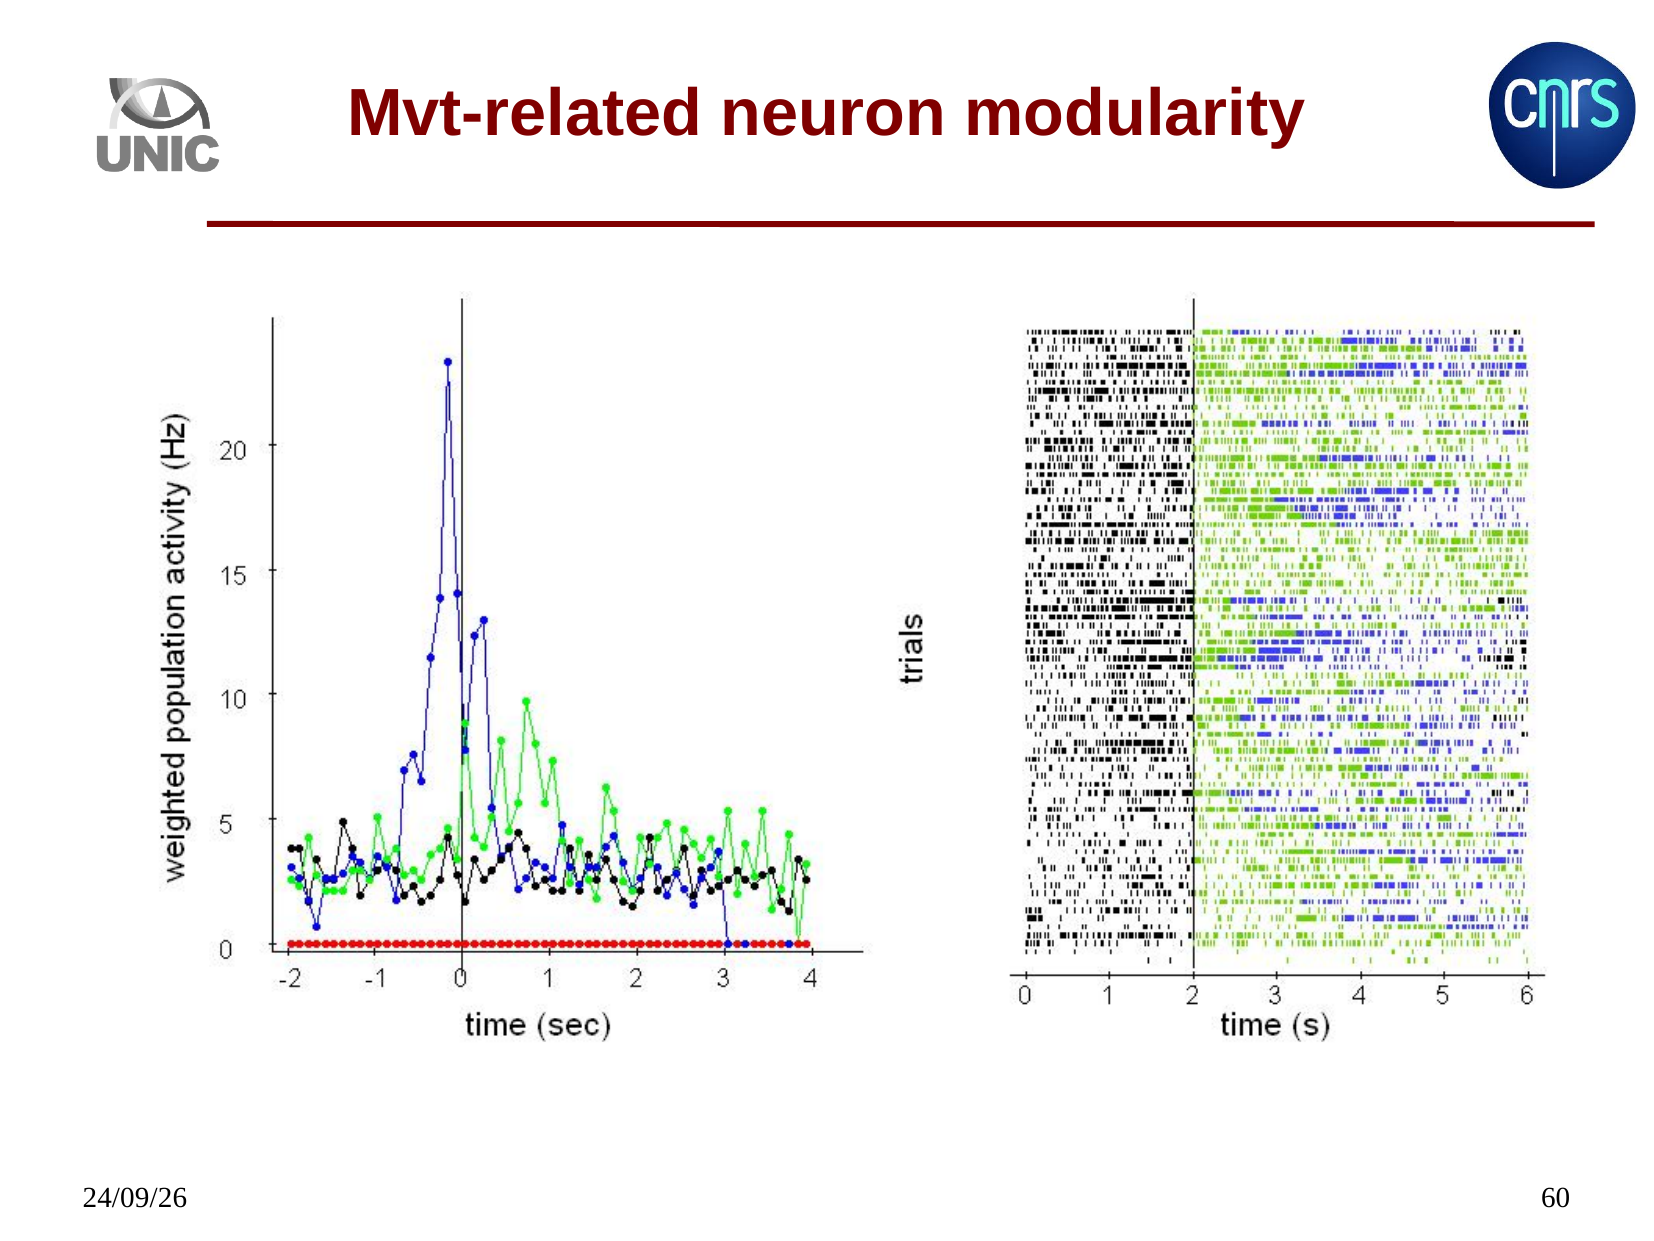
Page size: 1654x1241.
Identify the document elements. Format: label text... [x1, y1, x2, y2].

picture [1571, 41, 1636, 189]
text_box <numéro> [1185, 1180, 1571, 1215]
text_box 13/02/12 [82, 1180, 468, 1215]
picture [885, 291, 1622, 1053]
title Mvt-related neuron modularity [82, 17, 1571, 212]
picture [147, 291, 884, 1053]
